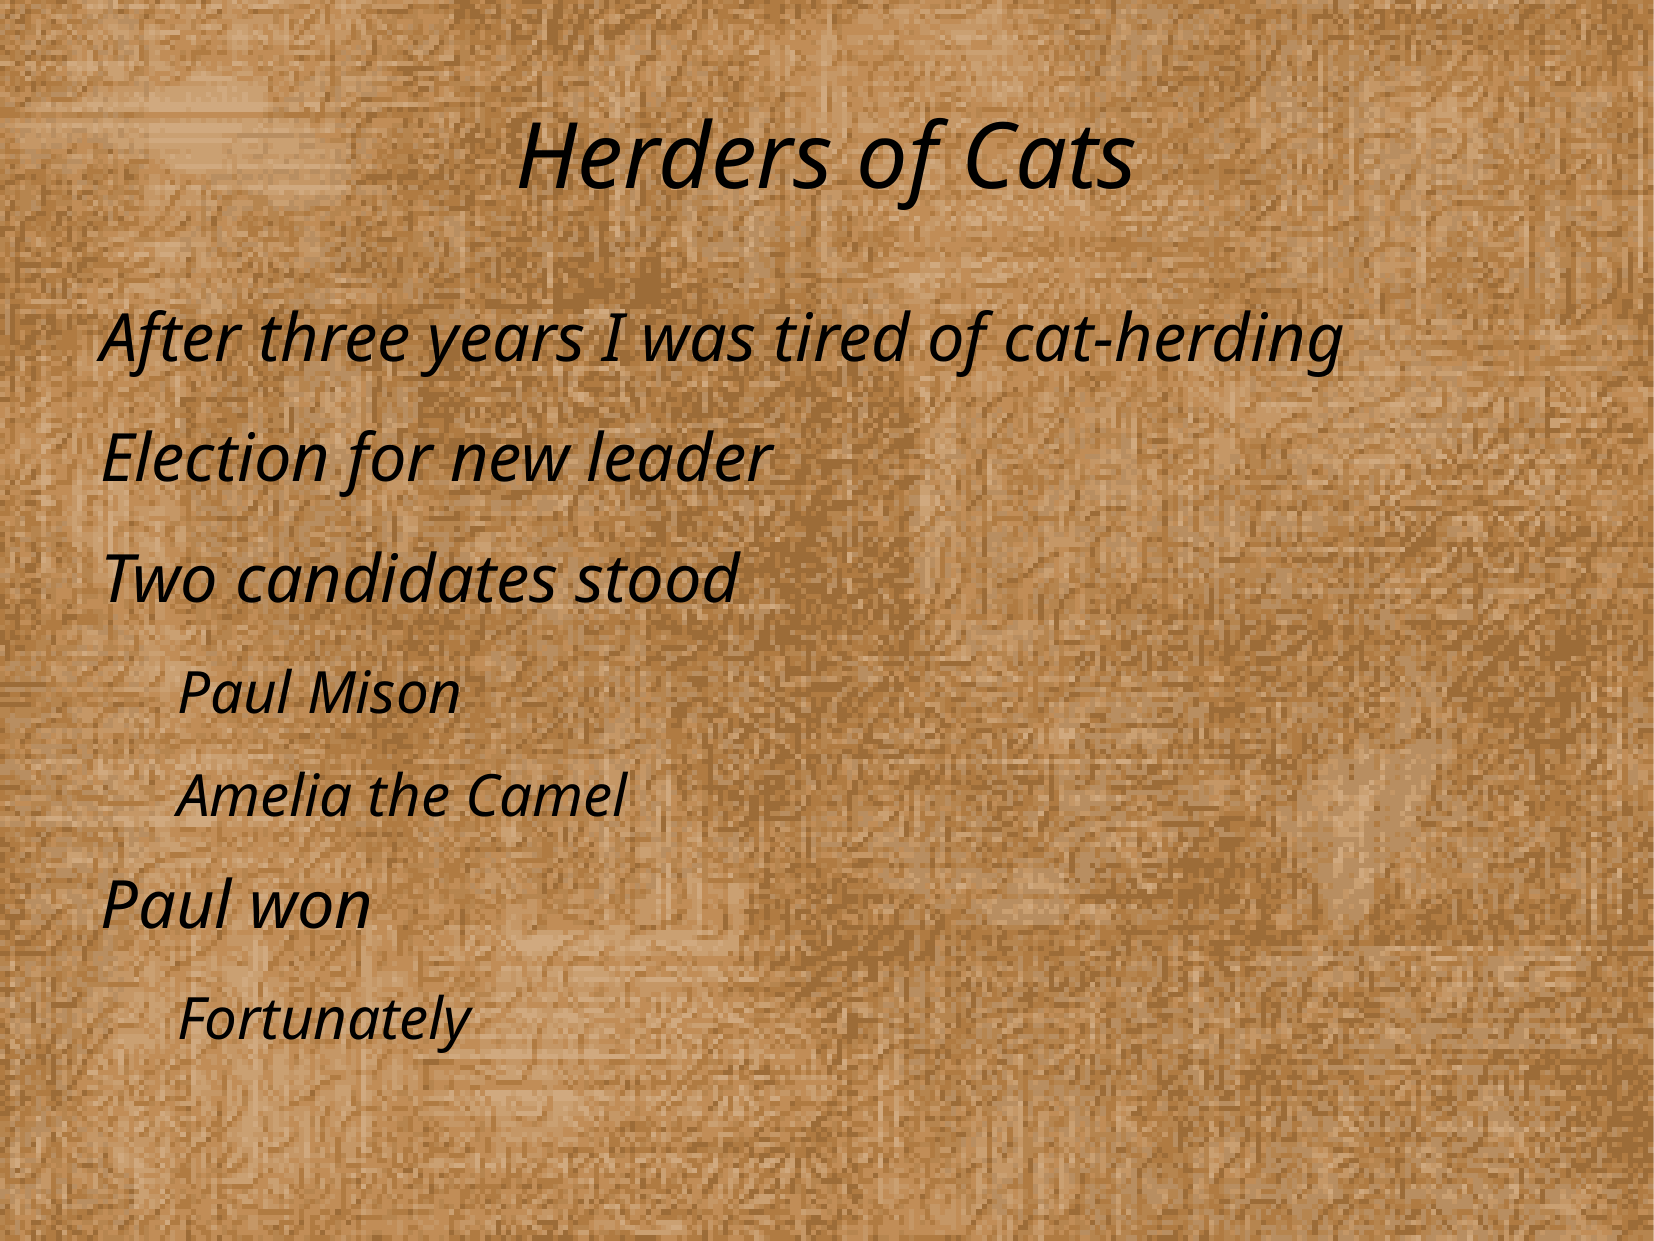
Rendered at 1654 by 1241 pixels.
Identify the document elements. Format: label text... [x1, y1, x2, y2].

picture [0, 0, 1654, 1241]
list After three years I was tired of cat-herding Election for new leader Two candidates stood Paul Mison Amelia the Camel Paul won Fortunately [82, 290, 1571, 1094]
title Herders of Cats [82, 49, 1571, 257]
